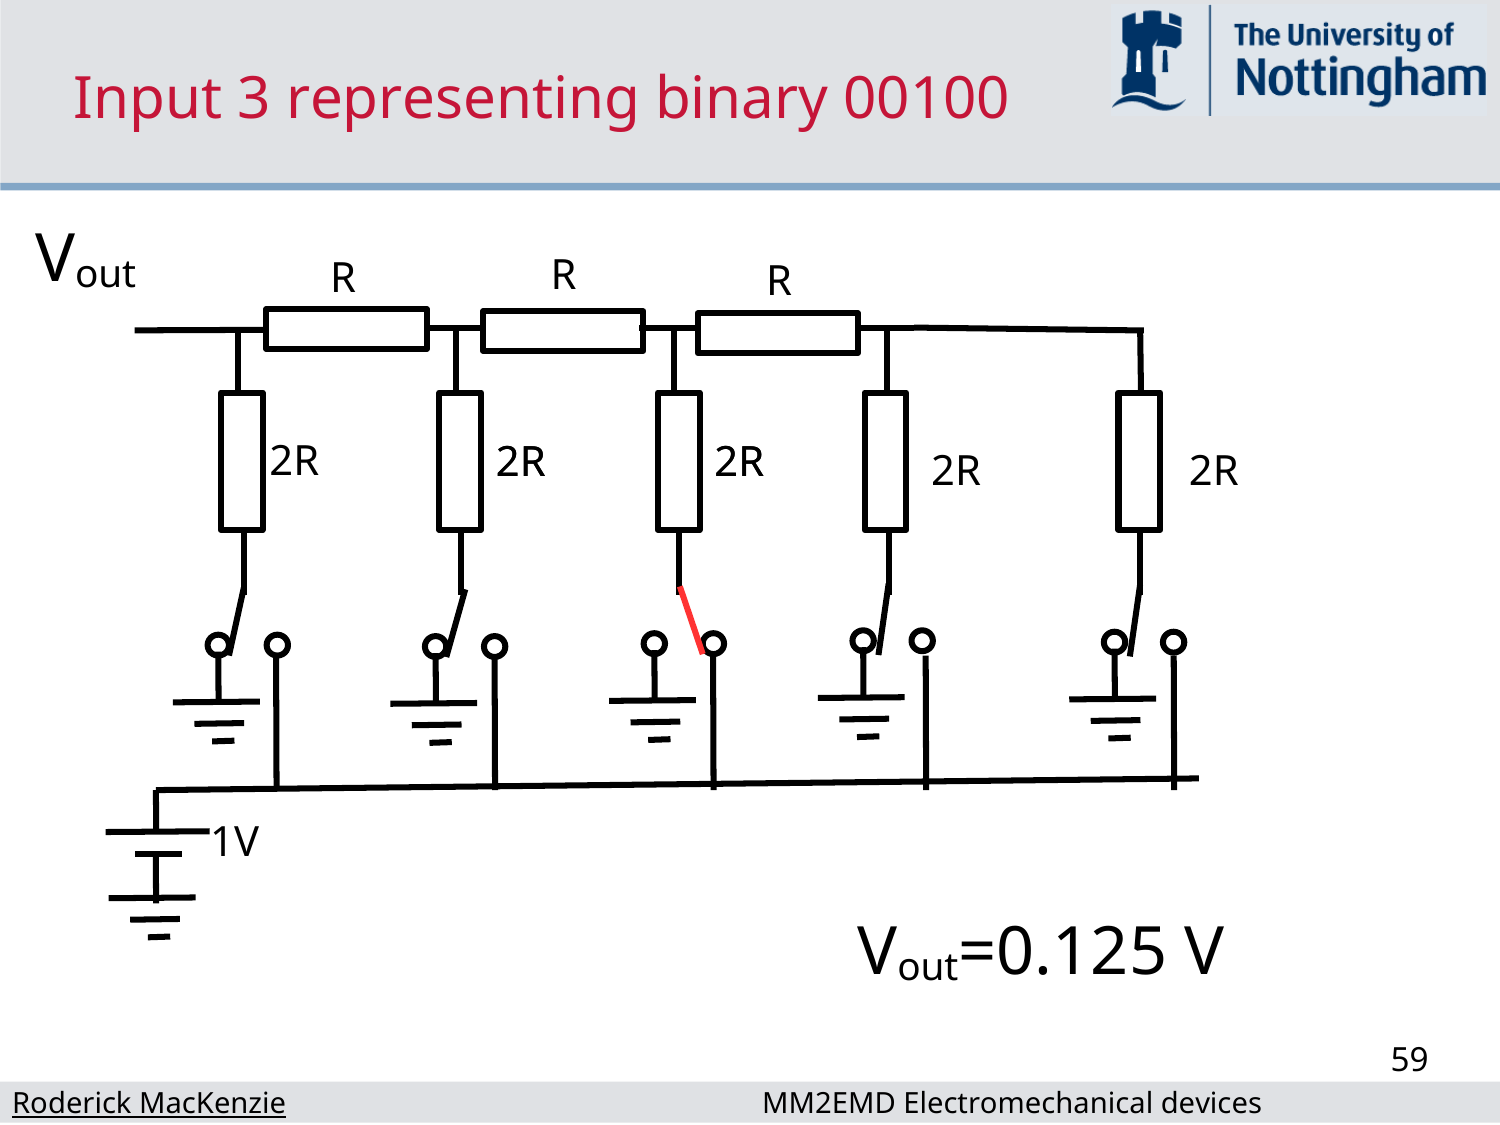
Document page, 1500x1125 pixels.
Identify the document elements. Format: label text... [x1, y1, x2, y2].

text_box 1V [195, 806, 296, 951]
text_box Vout=0.125 V [819, 900, 1370, 1098]
text_box Vout [20, 207, 170, 342]
picture [1111, 4, 1487, 116]
text_box R [315, 243, 416, 379]
text_box R [535, 240, 636, 376]
text_box 2R [1174, 436, 1275, 572]
text_box R [751, 246, 852, 382]
text_box <number> [1375, 1030, 1500, 1101]
text_box 2R [254, 426, 355, 561]
title Input 3 representing binary 00100 [59, 20, 1137, 172]
text_box 2R [699, 427, 800, 563]
text_box 2R [916, 436, 1017, 572]
text_box 2R [481, 427, 582, 563]
